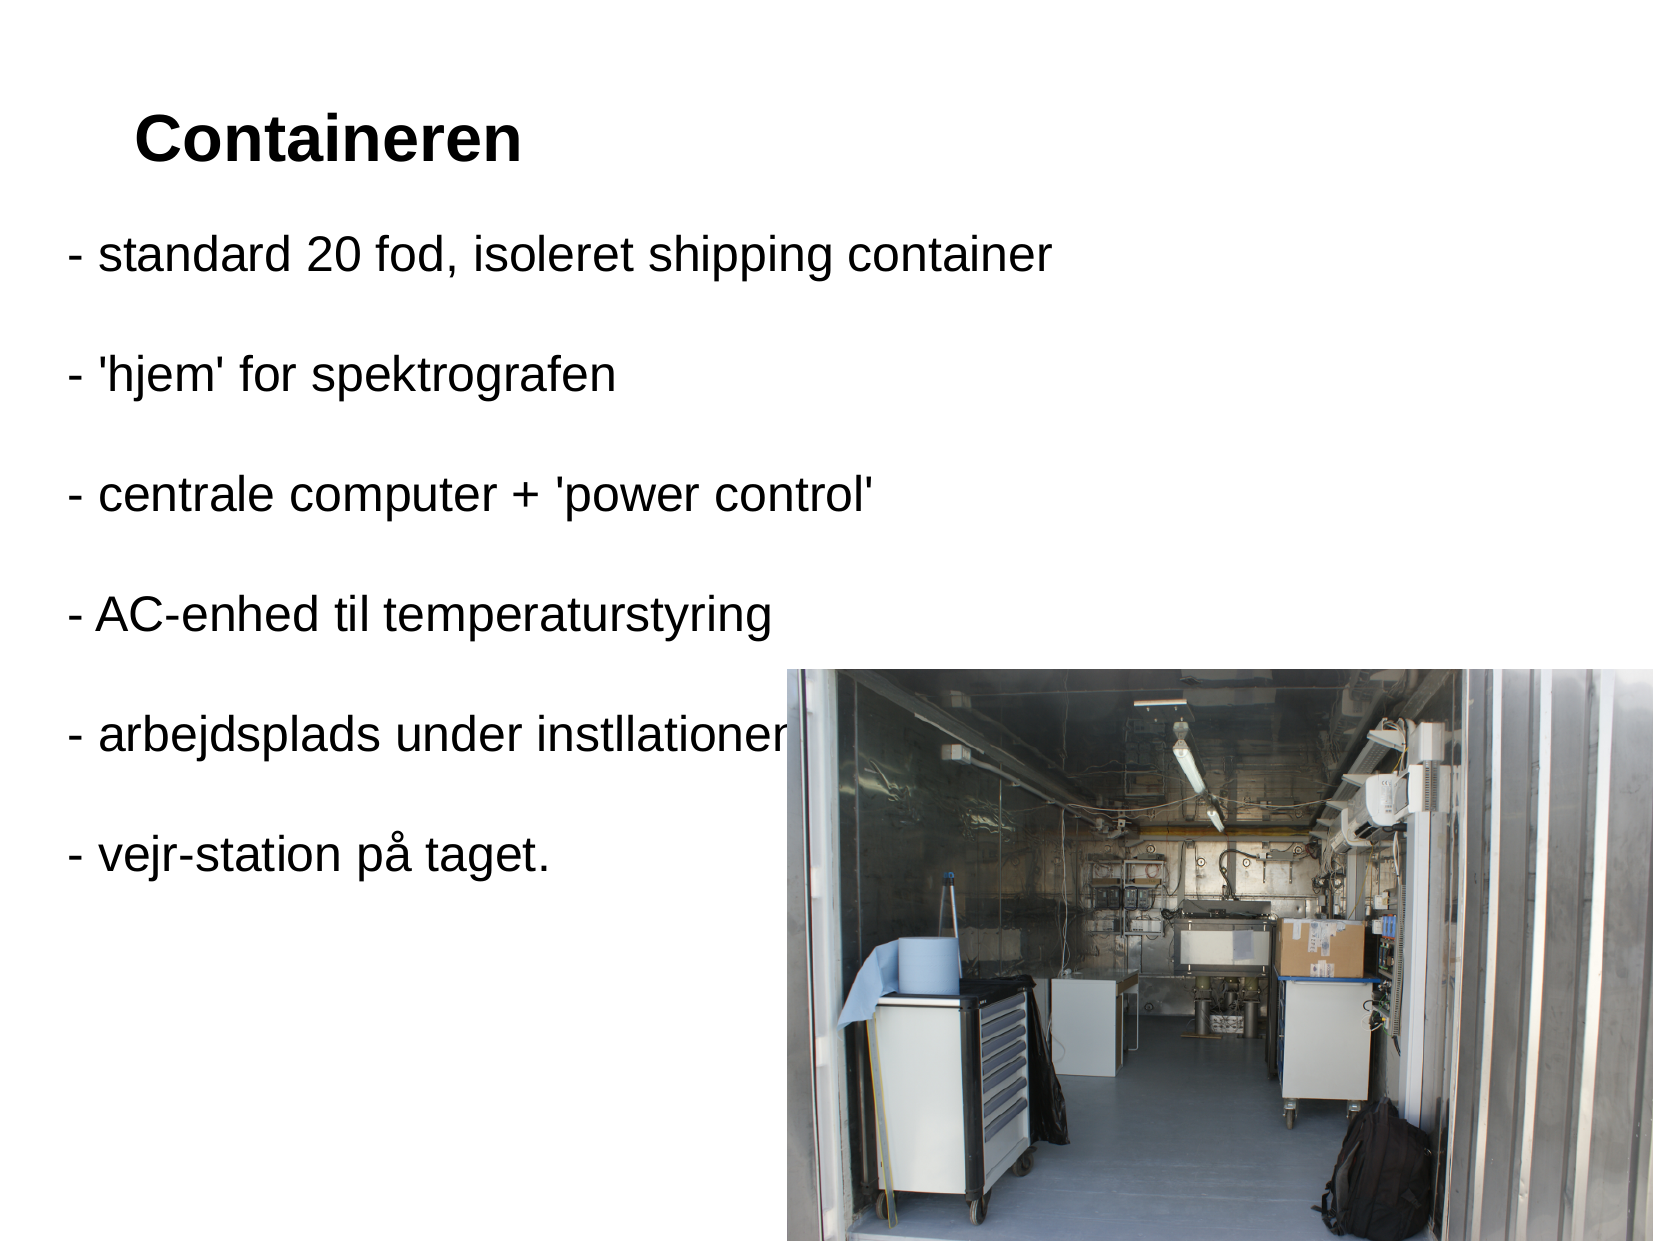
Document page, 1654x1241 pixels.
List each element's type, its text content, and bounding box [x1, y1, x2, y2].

picture [787, 669, 1653, 1241]
text_box - standard 20 fod, isoleret shipping container - 'hjem' for spektrografen - centrale computer + 'power control' - AC-enhed til temperaturstyring - arbejdsplads under instllationen - vejr-station på taget. [52, 213, 1069, 787]
text_box Containeren [119, 87, 540, 178]
